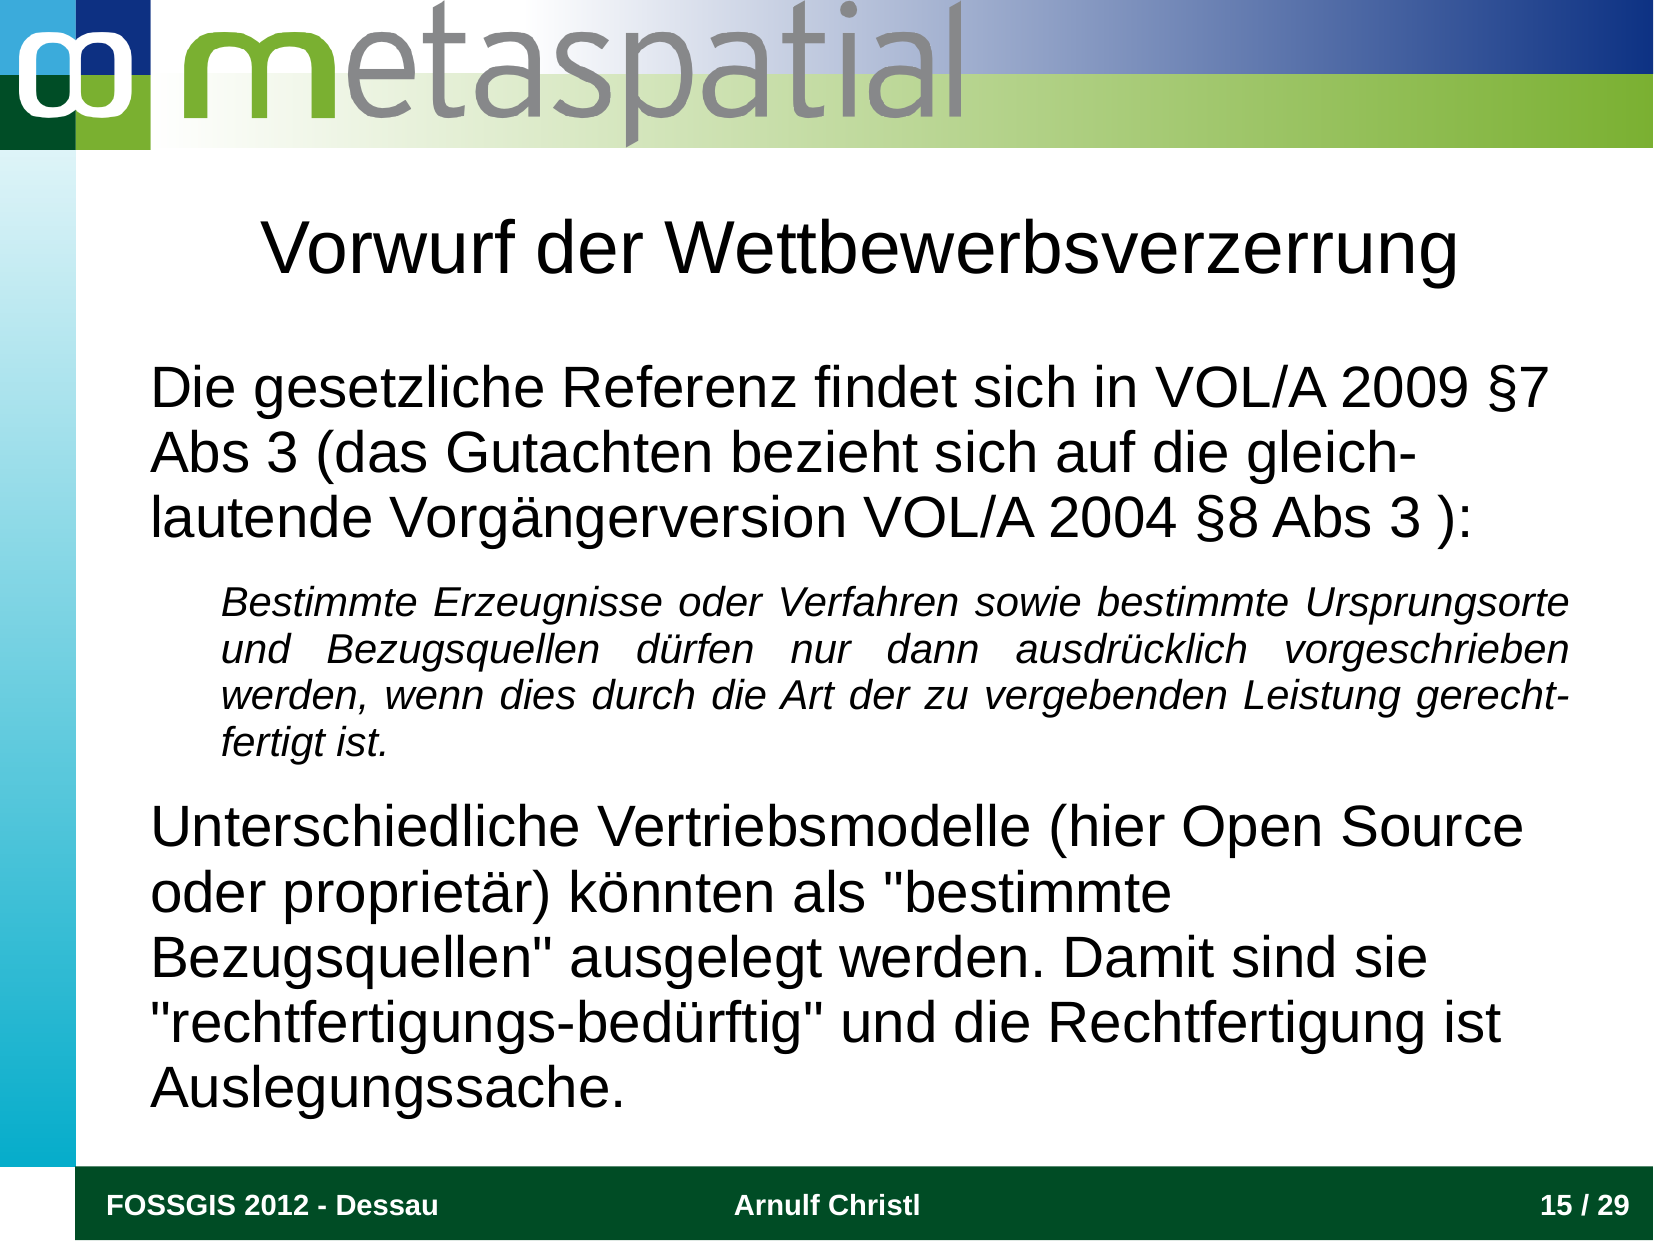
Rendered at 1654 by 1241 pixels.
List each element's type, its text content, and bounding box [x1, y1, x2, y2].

picture [0, 0, 961, 150]
list Die gesetzliche Referenz findet sich in VOL/A 2009 §7 Abs 3 (das Gutachten bezieht sich auf die gleich-lautende Vorgängerversion VOL/A 2004 §8 Abs 3 ): Bestimmte Erzeugnisse oder Verfahren sowie bestimmte Ursprungsorte und Bezugsquellen dürfen nur dann ausdrücklich vorgeschrieben werden, wenn dies durch die Art der zu vergebenden Leistung gerecht-fertigt ist. Unterschiedliche Vertriebsmodelle (hier Open Source oder proprietär) könnten als "bestimmte Bezugsquellen" ausgelegt werden. Damit sind sie "rechtfertigungs-bedürftig" und die Rechtfertigung ist Auslegungssache. [150, 354, 1571, 1120]
title Vorwurf der Wettbewerbsverzerrung [150, 143, 1571, 351]
